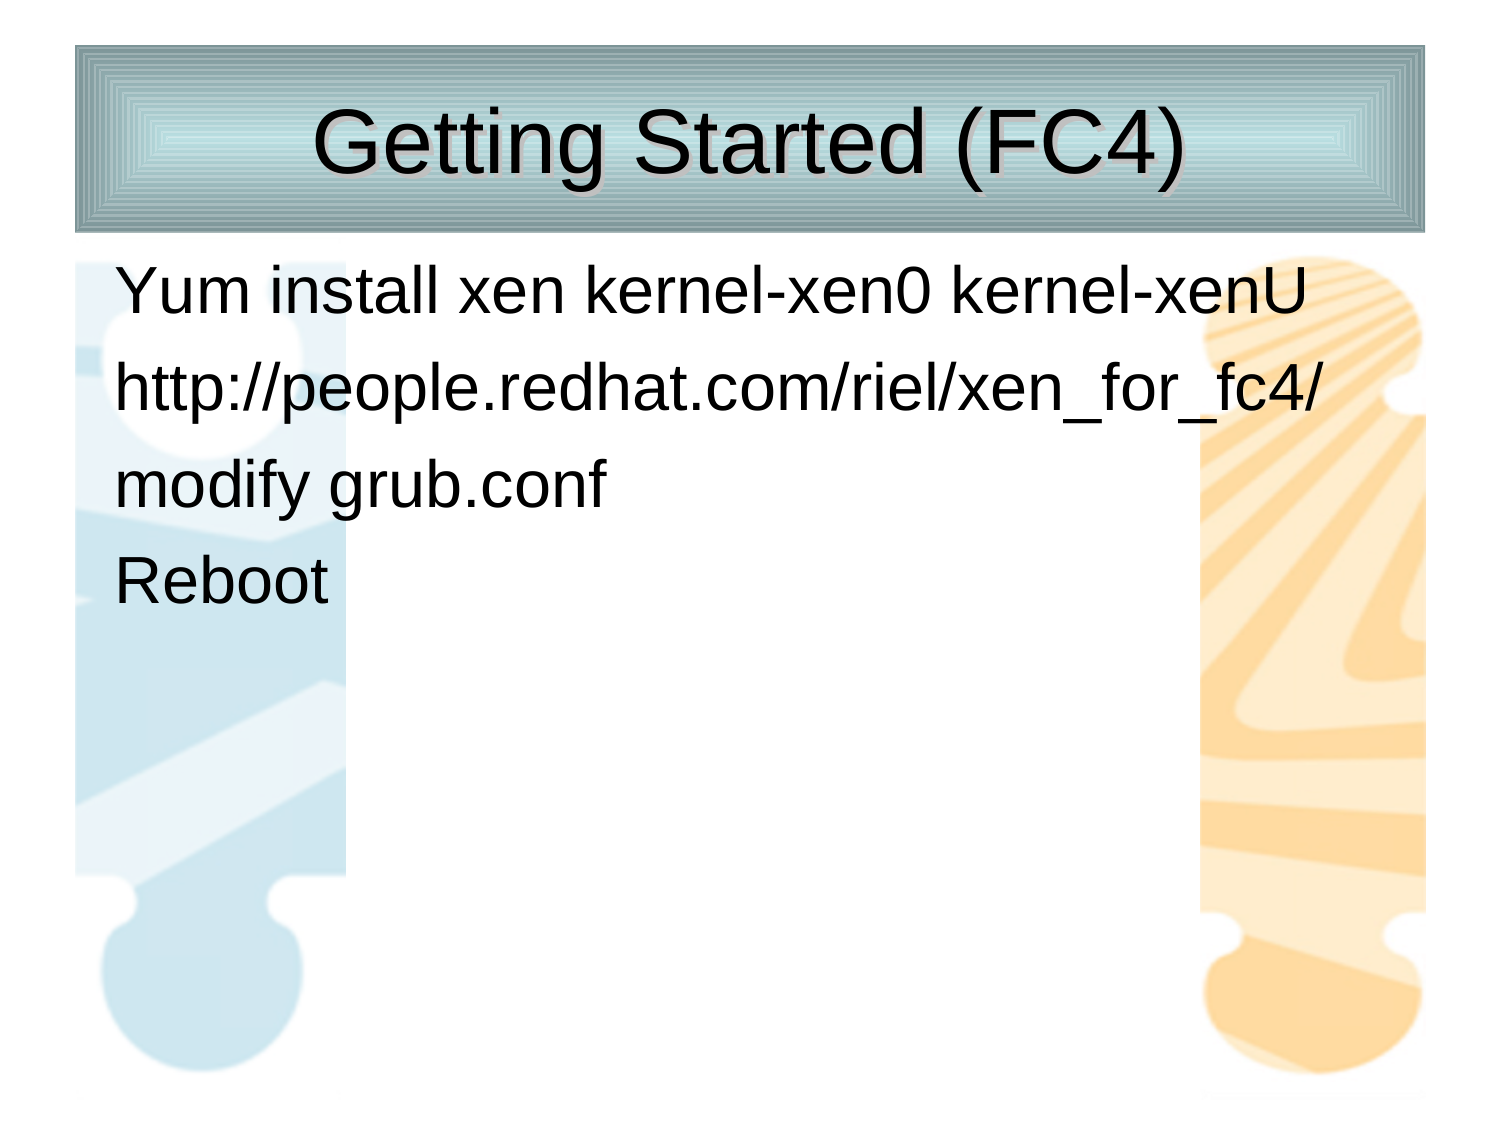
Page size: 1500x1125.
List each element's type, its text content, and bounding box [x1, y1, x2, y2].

list Yum install xen kernel-xen0 kernel-xenU http://people.redhat.com/riel/xen_for_fc4/ modify grub.conf Reboot [99, 240, 1419, 1125]
title Getting Started (FC4) [75, 45, 1426, 233]
picture [1200, 233, 1426, 1100]
picture [75, 237, 346, 1100]
